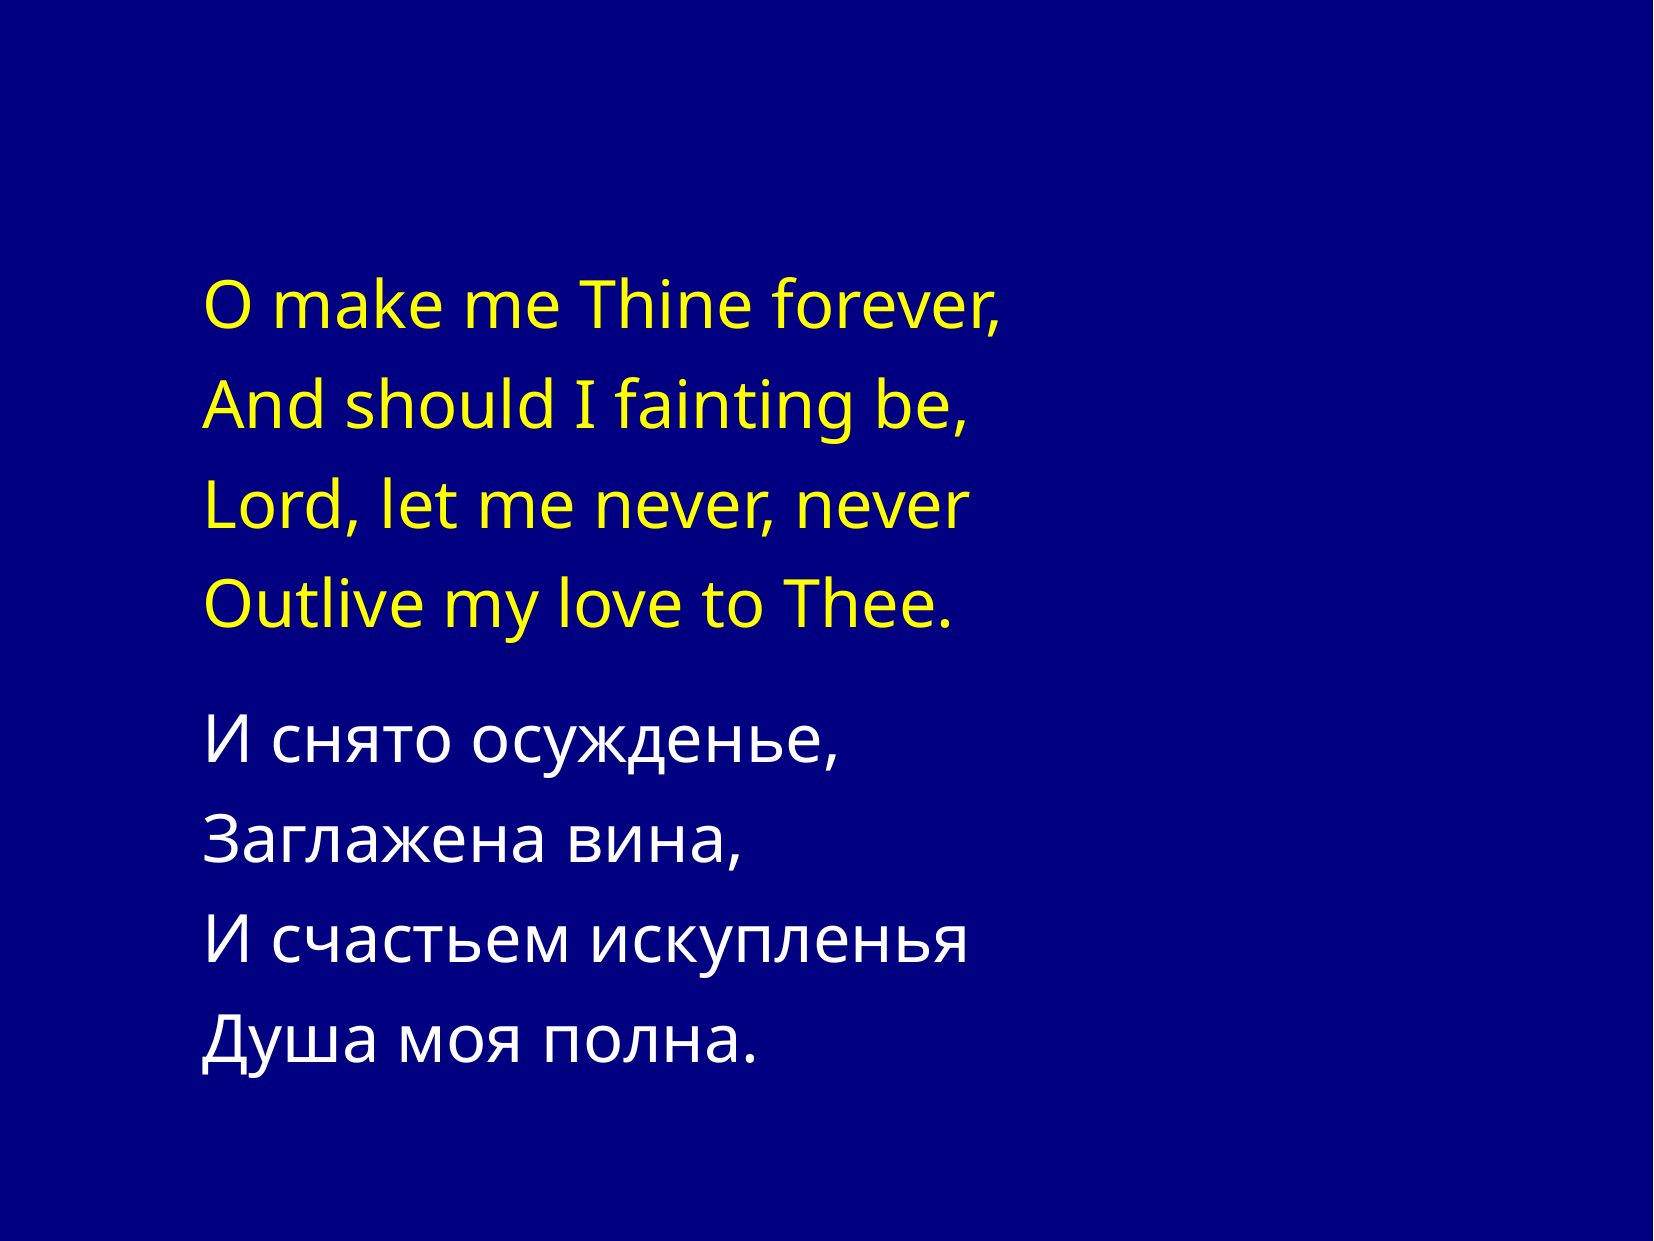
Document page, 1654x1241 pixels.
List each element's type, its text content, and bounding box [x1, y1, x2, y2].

text_box O make me Thine forever, And should I fainting be, Lord, let me never, never Outlive my love to Thee. [75, 150, 1576, 638]
text_box И снято осужденье, Заглажена вина, И счастьем искупленья Душа моя полна. [75, 675, 1576, 1163]
